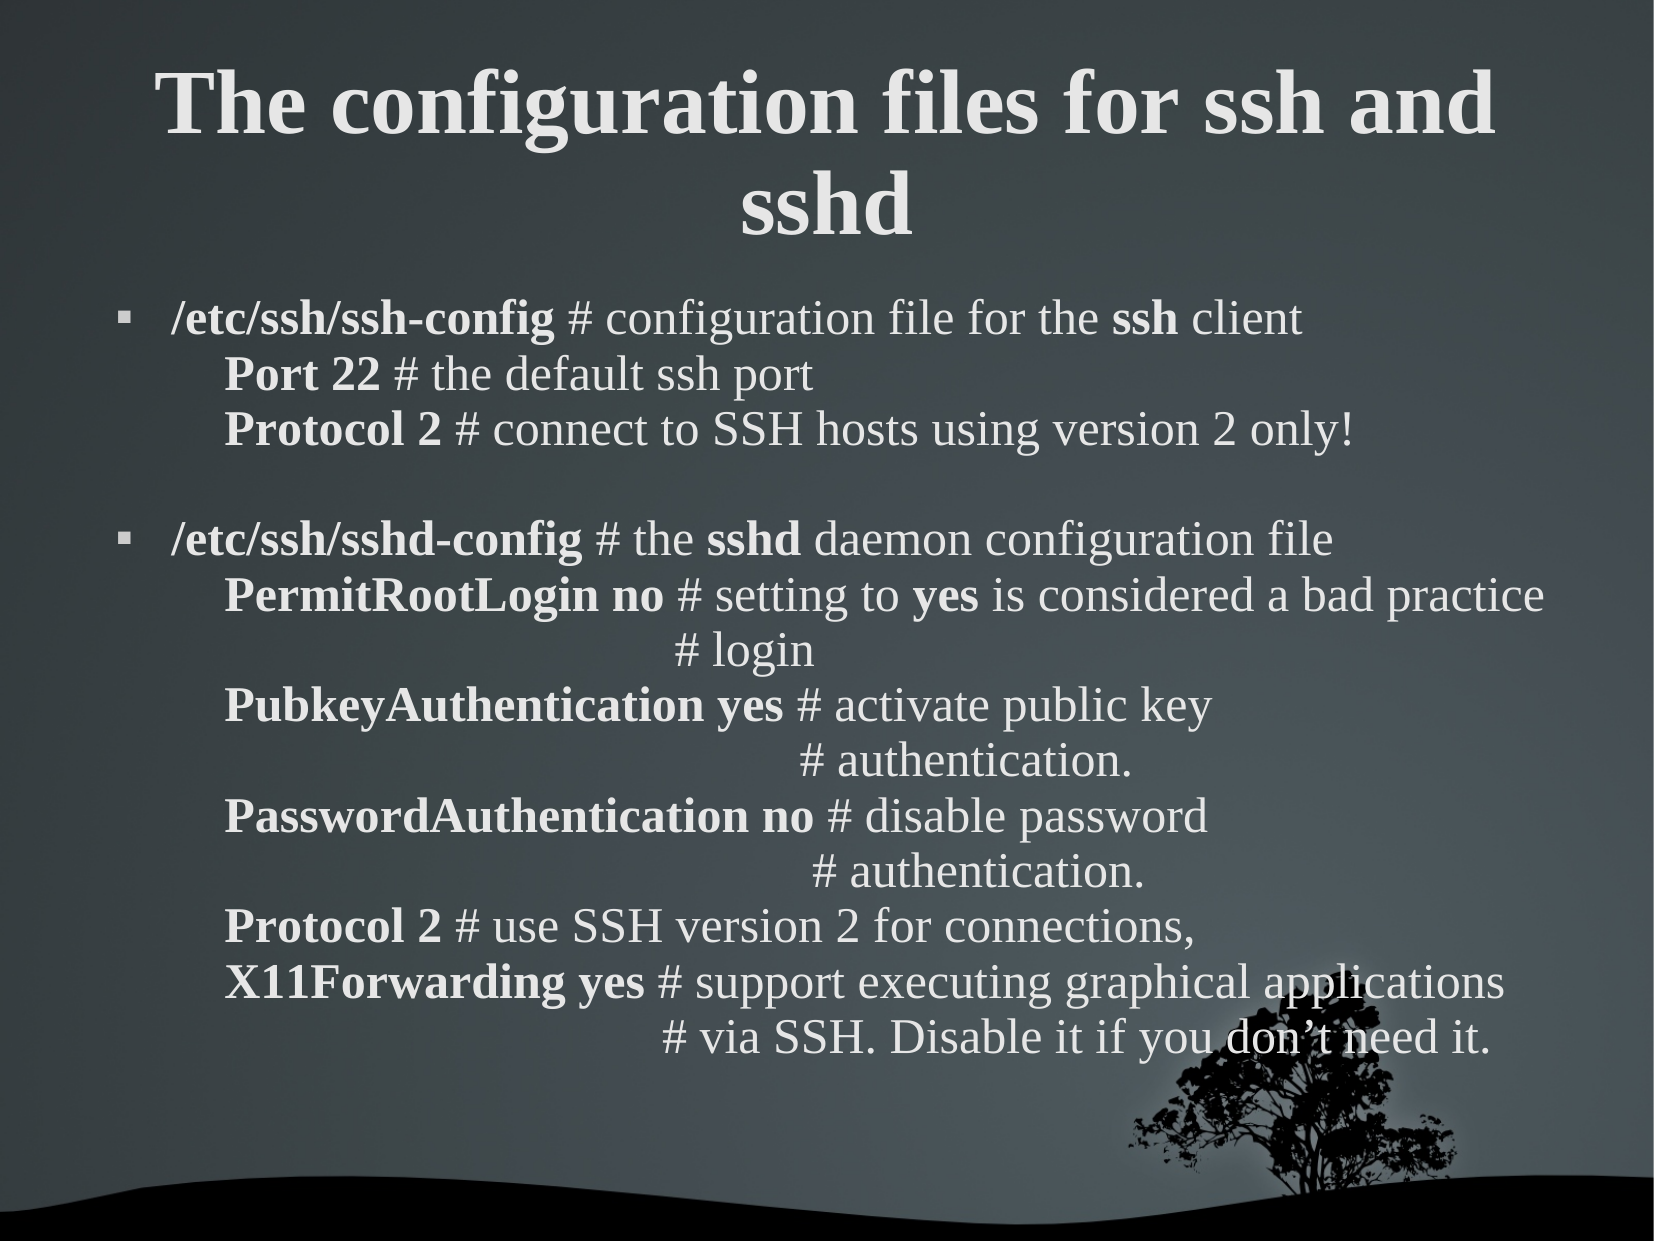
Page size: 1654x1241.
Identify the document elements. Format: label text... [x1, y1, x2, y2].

title The configuration files for ssh and sshd [82, 33, 1571, 273]
list /etc/ssh/ssh-config # configuration file for the ssh client Port 22 # the default ssh port Protocol 2 # connect to SSH hosts using version 2 only! /etc/ssh/sshd-config # the sshd daemon configuration file PermitRootLogin no # setting to yes is considered a bad practice # login PubkeyAuthentication yes # activate public key # authentication. PasswordAuthentication no # disable password # authentication. Protocol 2 # use SSH version 2 for connections, X11Forwarding yes # support executing graphical applications # via SSH. Disable it if you don’t need it. [82, 290, 1571, 1150]
picture [0, 0, 1654, 1241]
